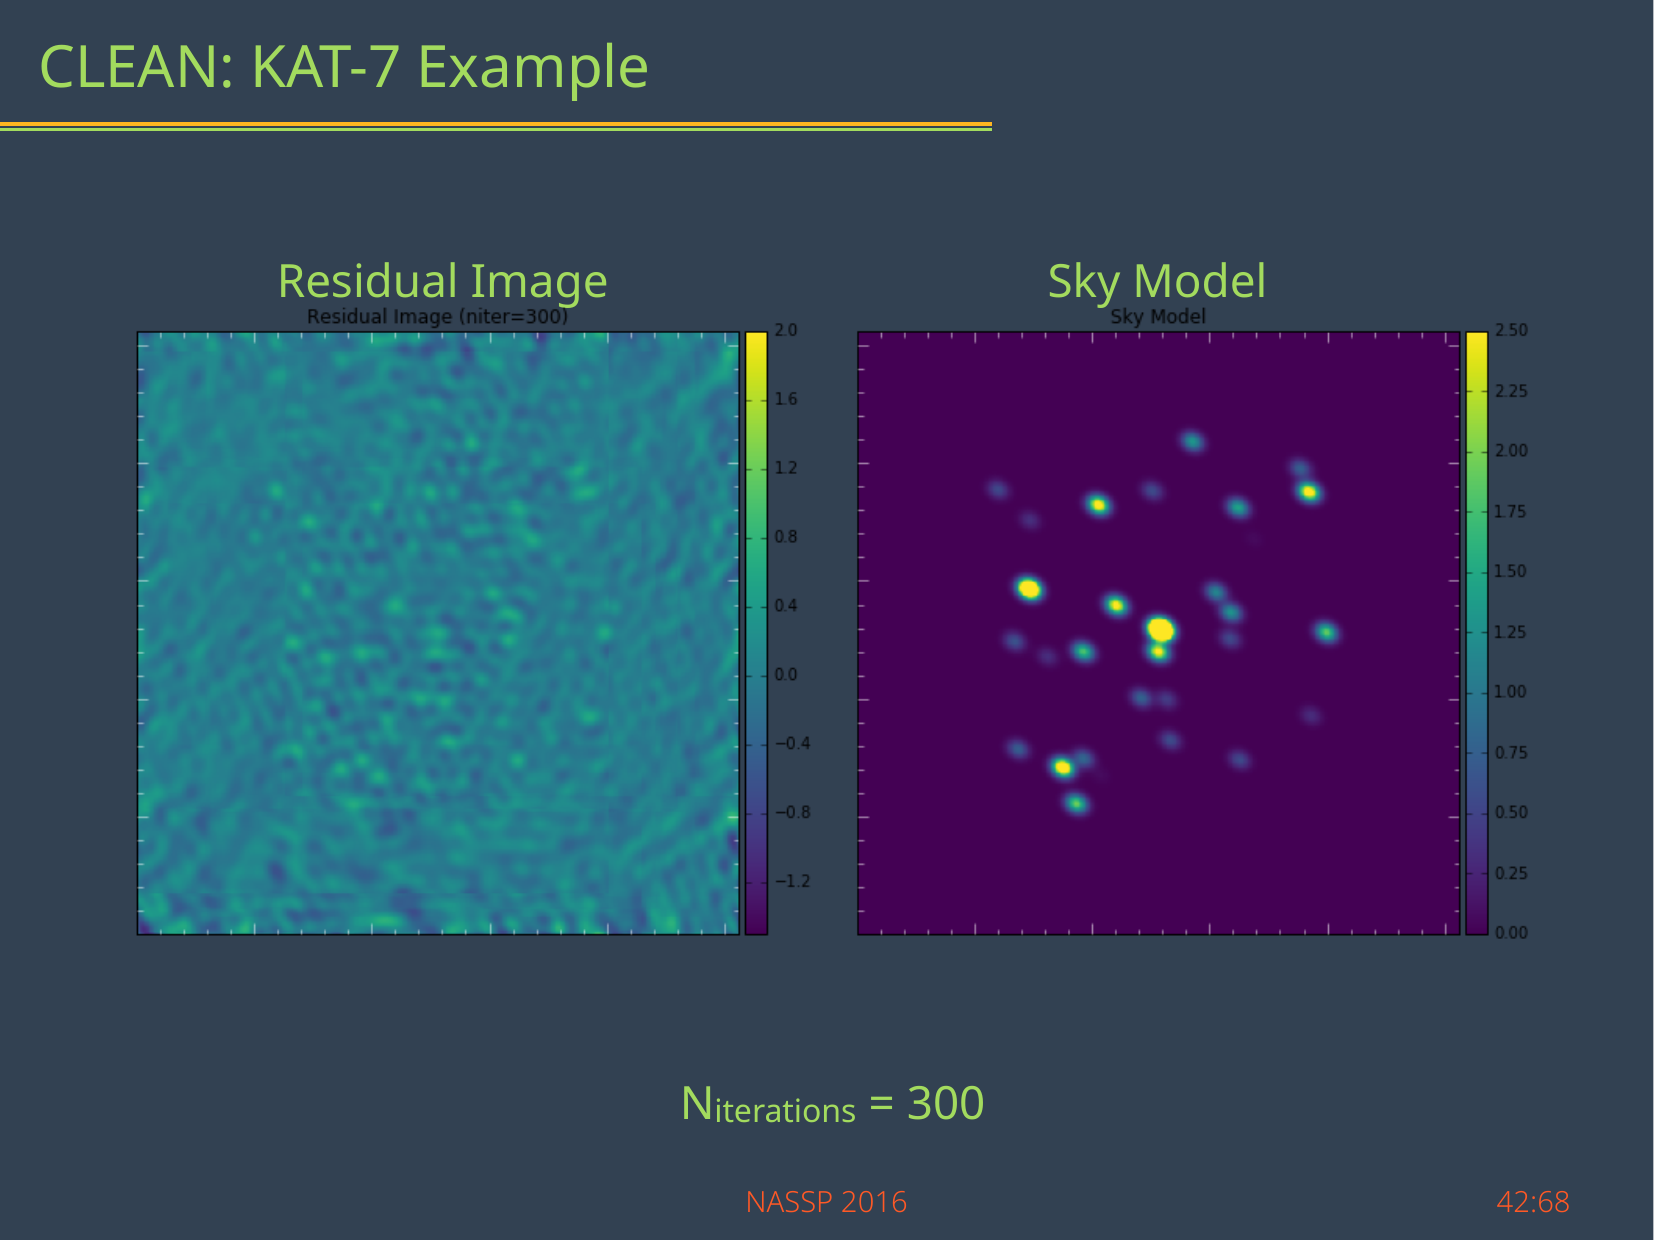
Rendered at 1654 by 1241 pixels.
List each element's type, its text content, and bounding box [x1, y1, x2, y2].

picture [126, 297, 1539, 953]
text_box Niterations = 300 [602, 1062, 1063, 1144]
text_box Residual Image [212, 241, 674, 297]
text_box CLEAN: KAT-7 Example [23, 17, 1063, 103]
text_box Sky Model [927, 241, 1388, 297]
